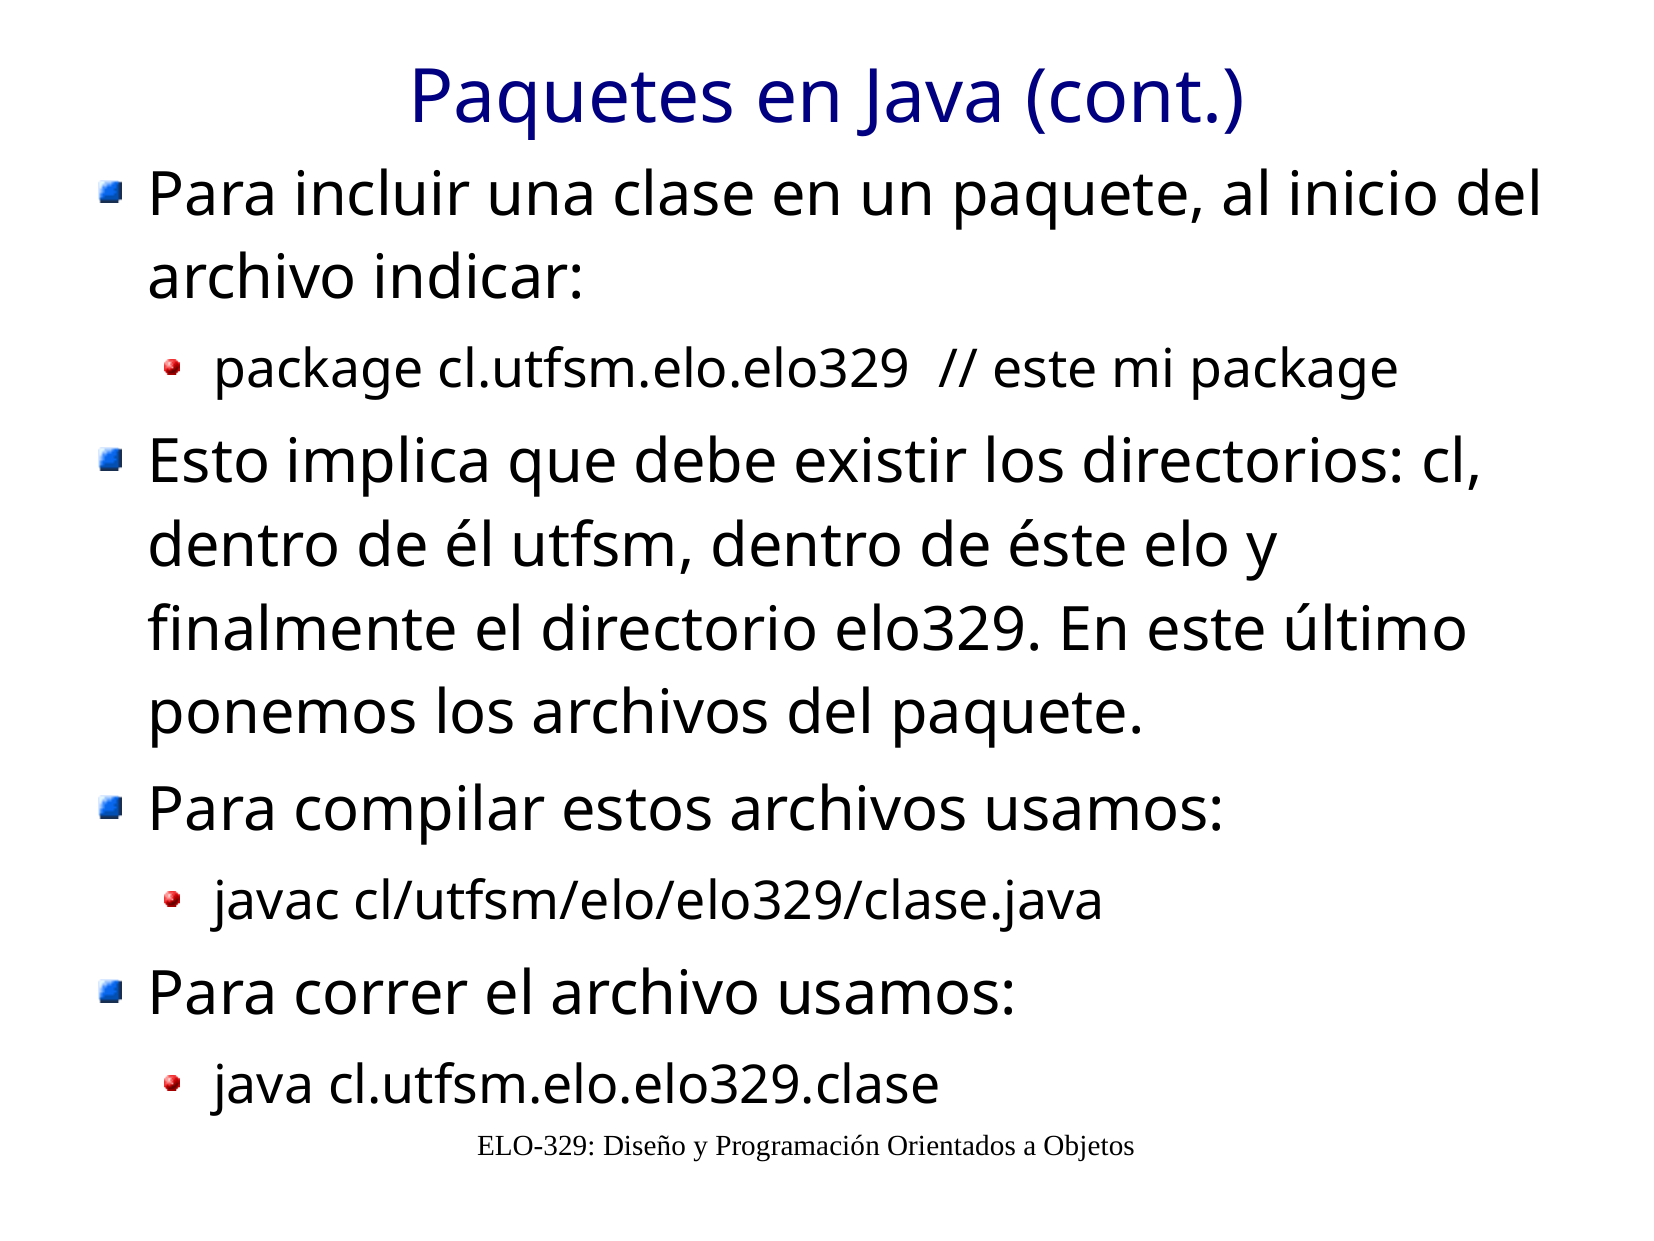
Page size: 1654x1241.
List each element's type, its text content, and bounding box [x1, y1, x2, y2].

list Para incluir una clase en un paquete, al inicio del archivo indicar: package cl.utfsm.elo.elo329 // este mi package Esto implica que debe existir los directorios: cl, dentro de él utfsm, dentro de éste elo y finalmente el directorio elo329. En este último ponemos los archivos del paquete. Para compilar estos archivos usamos: javac cl/utfsm/elo/elo329/clase.java Para correr el archivo usamos: java cl.utfsm.elo.elo329.clase [82, 150, 1571, 1126]
title Paquetes en Java (cont.) [82, 43, 1571, 145]
